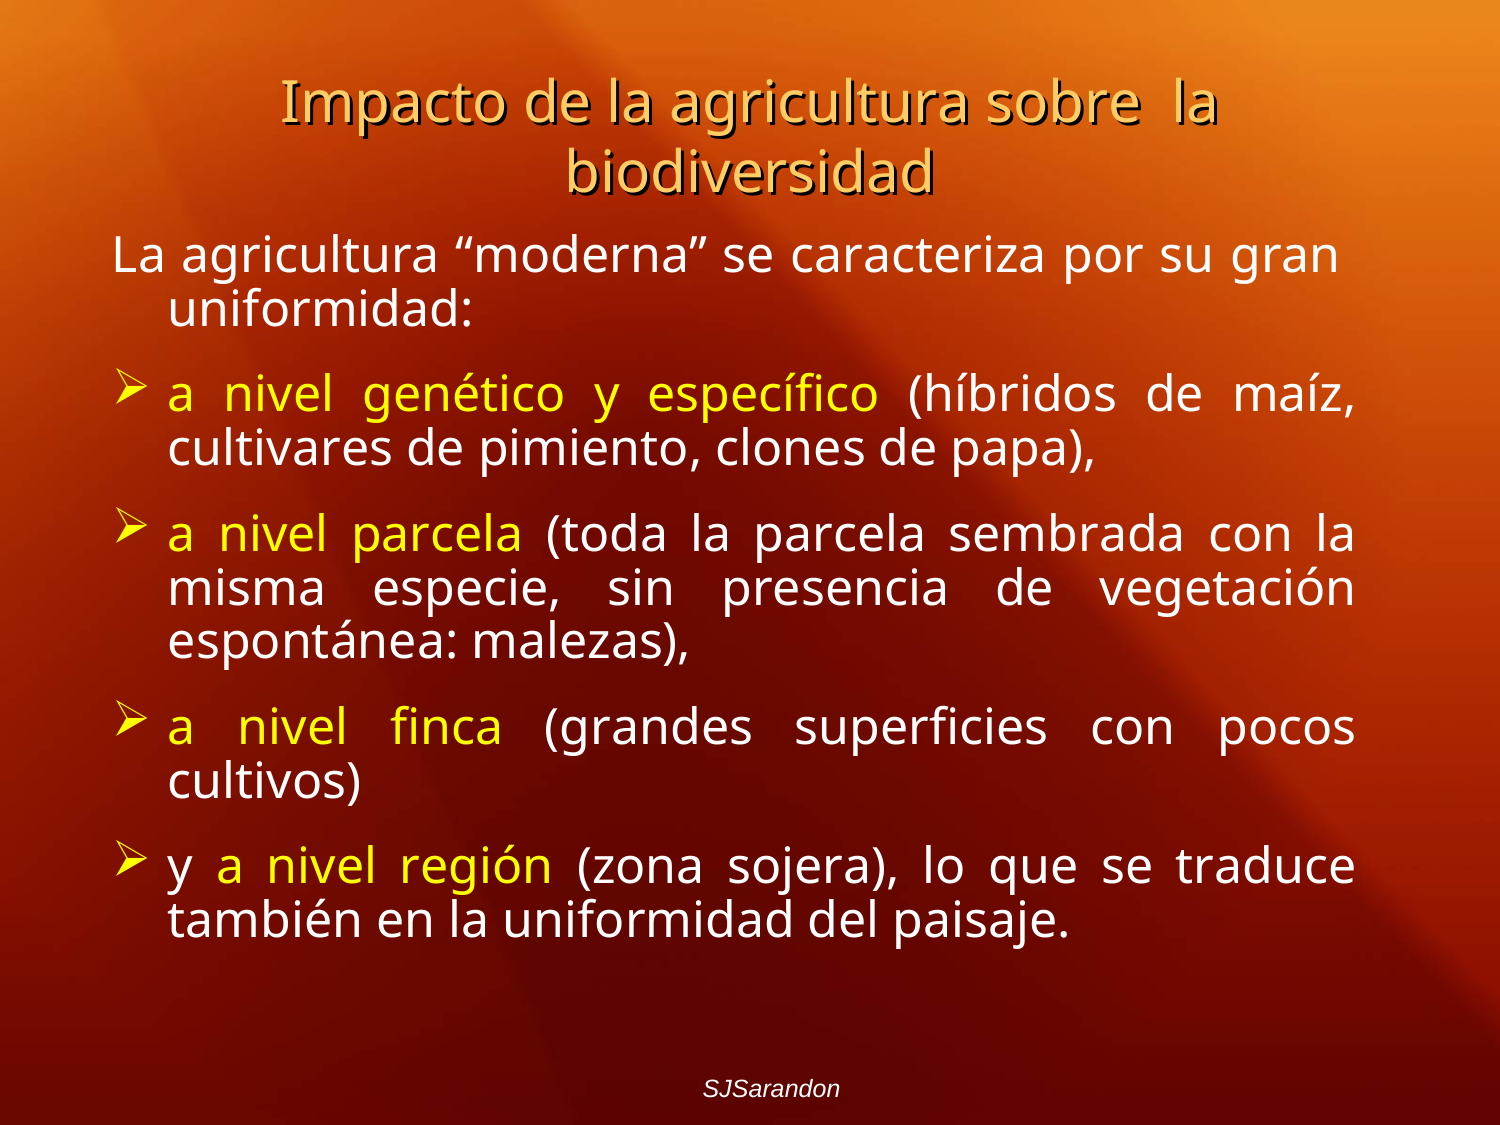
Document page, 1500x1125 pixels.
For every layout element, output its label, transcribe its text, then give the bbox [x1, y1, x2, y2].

text_box Impacto de la agricultura sobre la biodiversidad [112, 49, 1388, 219]
text_box La agricultura “moderna” se caracteriza por su gran uniformidad: a nivel genético y específico (híbridos de maíz, cultivares de pimiento, clones de papa), a nivel parcela (toda la parcela sembrada con la misma especie, sin presencia de vegetación espontánea: malezas), a nivel finca (grandes superficies con pocos cultivos) y a nivel región (zona sojera), lo que se traduce también en la uniformidad del paisaje. [96, 221, 1372, 1016]
picture [0, 0, 1500, 1125]
text_box SJSarandon [534, 1050, 1010, 1125]
